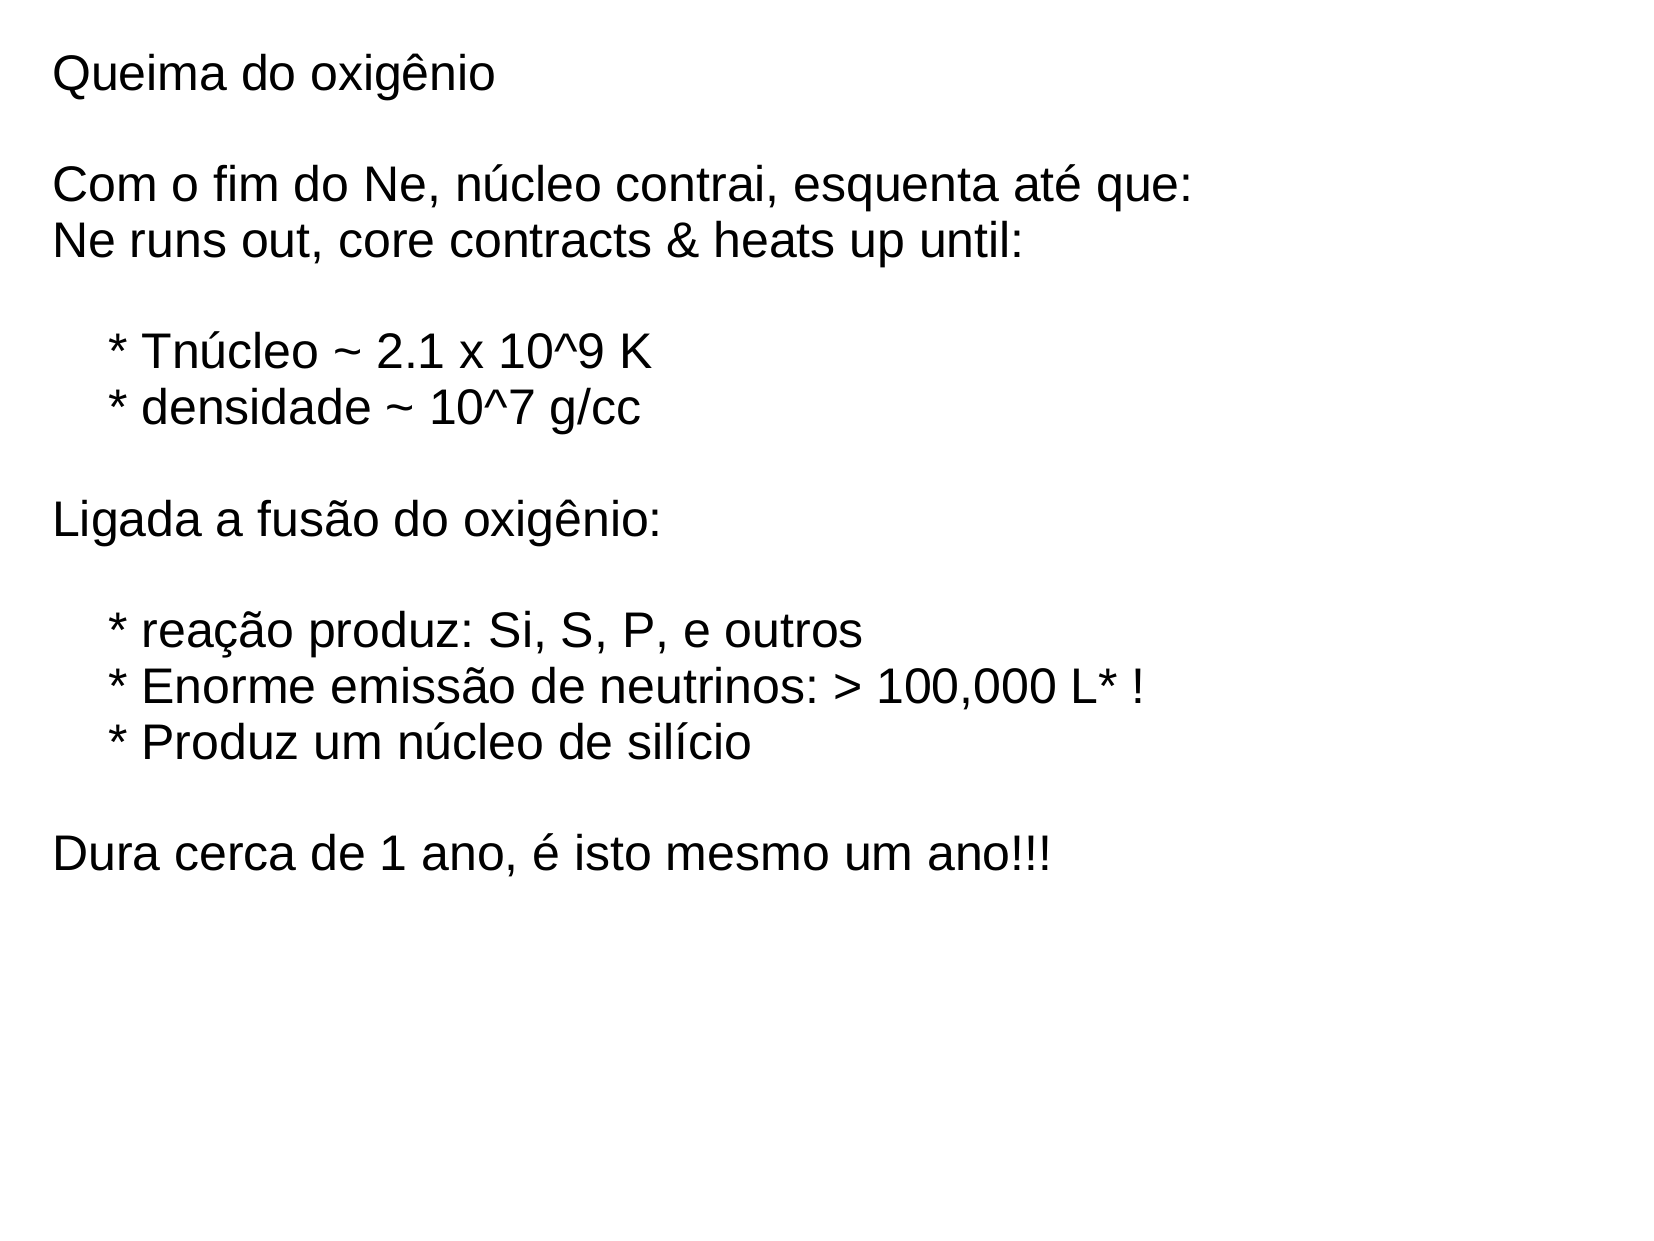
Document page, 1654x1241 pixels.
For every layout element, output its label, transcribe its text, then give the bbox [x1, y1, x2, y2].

text_box Queima do oxigênio Com o fim do Ne, núcleo contrai, esquenta até que: Ne runs out, core contracts & heats up until: * Tnúcleo ~ 2.1 x 10^9 K * densidade ~ 10^7 g/cc Ligada a fusão do oxigênio: * reação produz: Si, S, P, e outros * Enorme emissão de neutrinos: > 100,000 L* ! * Produz um núcleo de silício Dura cerca de 1 ano, é isto mesmo um ano!!! [37, 37, 1576, 889]
